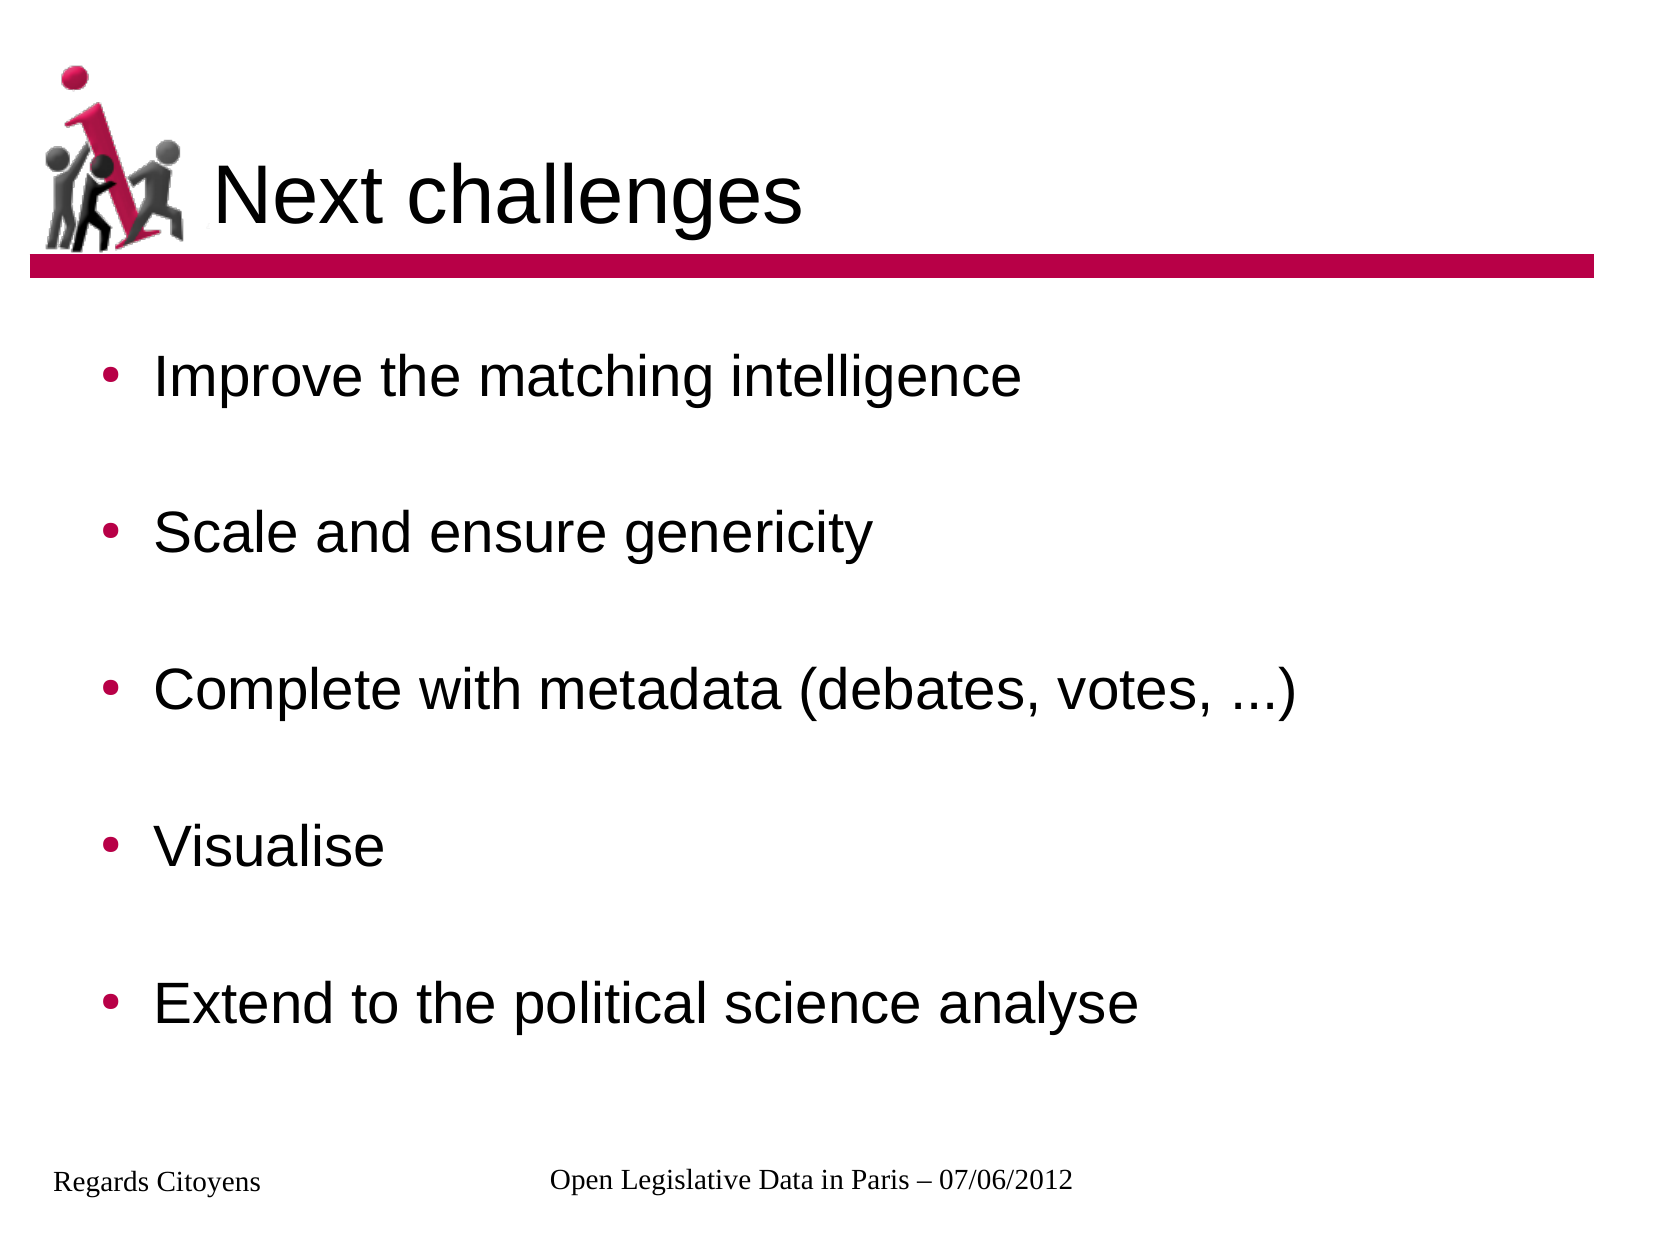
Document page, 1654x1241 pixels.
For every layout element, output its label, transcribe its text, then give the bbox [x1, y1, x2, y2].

title Next challenges [212, 90, 1601, 298]
list Improve the matching intelligence Scale and ensure genericity Complete with metadata (debates, votes, ...) Visualise Extend to the political science analyse [82, 343, 1571, 1162]
picture [29, 61, 210, 254]
